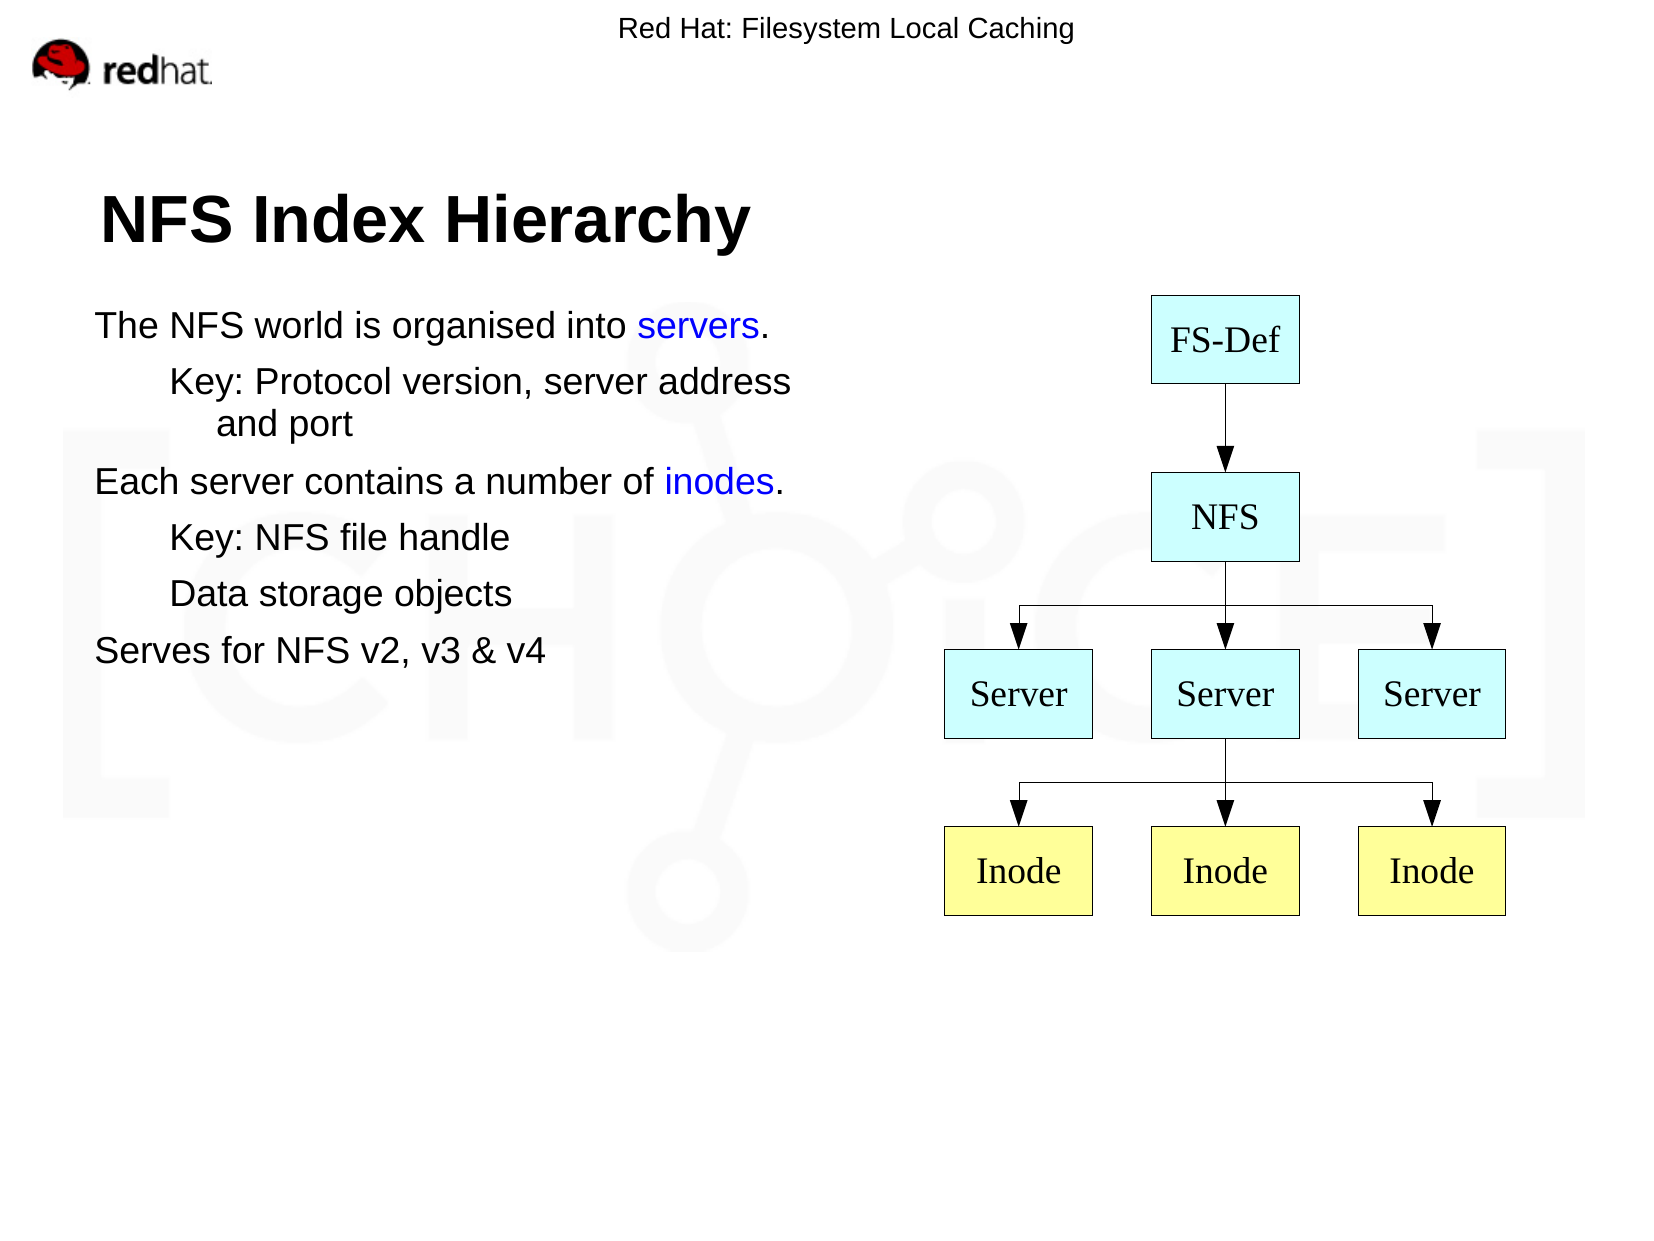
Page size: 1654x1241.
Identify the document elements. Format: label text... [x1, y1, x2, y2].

list The NFS world is organised into servers. Key: Protocol version, server address and port Each server contains a number of inodes. Key: NFS file handle Data storage objects Serves for NFS v2, v3 & v4 [94, 304, 798, 1174]
text_box Inode [944, 826, 1093, 916]
text_box FS-Def [1151, 295, 1300, 384]
picture [31, 37, 212, 98]
text_box Server [1151, 649, 1300, 739]
picture [63, 302, 1585, 952]
text_box Server [1358, 649, 1506, 739]
title NFS Index Hierarchy [100, 164, 1506, 275]
text_box Server [944, 649, 1093, 739]
text_box Inode [1151, 826, 1300, 916]
text_box Inode [1358, 826, 1506, 916]
text_box NFS [1151, 472, 1300, 562]
